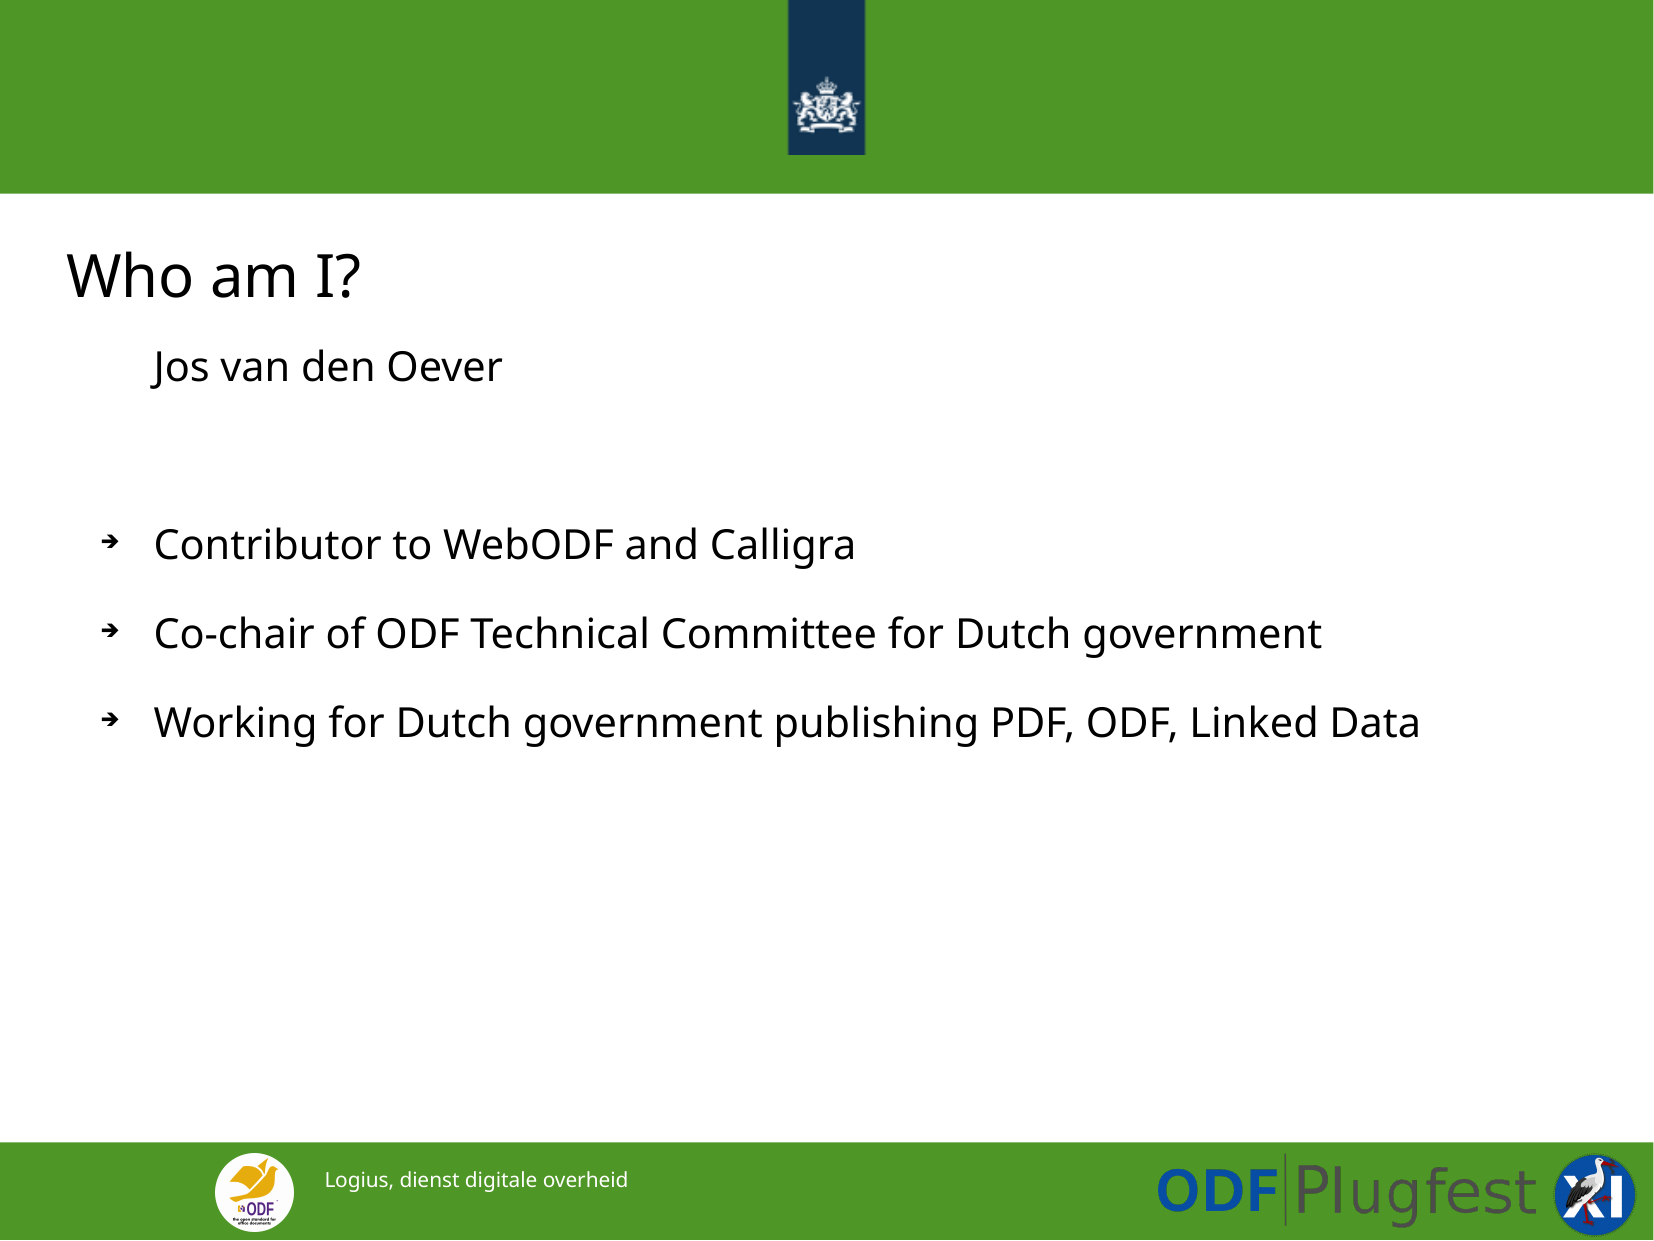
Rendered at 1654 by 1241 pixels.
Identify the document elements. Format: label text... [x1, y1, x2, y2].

picture [215, 1188, 294, 1232]
title Who am I? [66, 222, 1486, 327]
picture [0, 0, 1654, 155]
list Jos van den Oever Contributor to WebODF and Calligra Co-chair of ODF Technical Committee for Dutch government Working for Dutch government publishing PDF, ODF, Linked Data [82, 337, 1538, 1188]
picture [1158, 1153, 1654, 1237]
